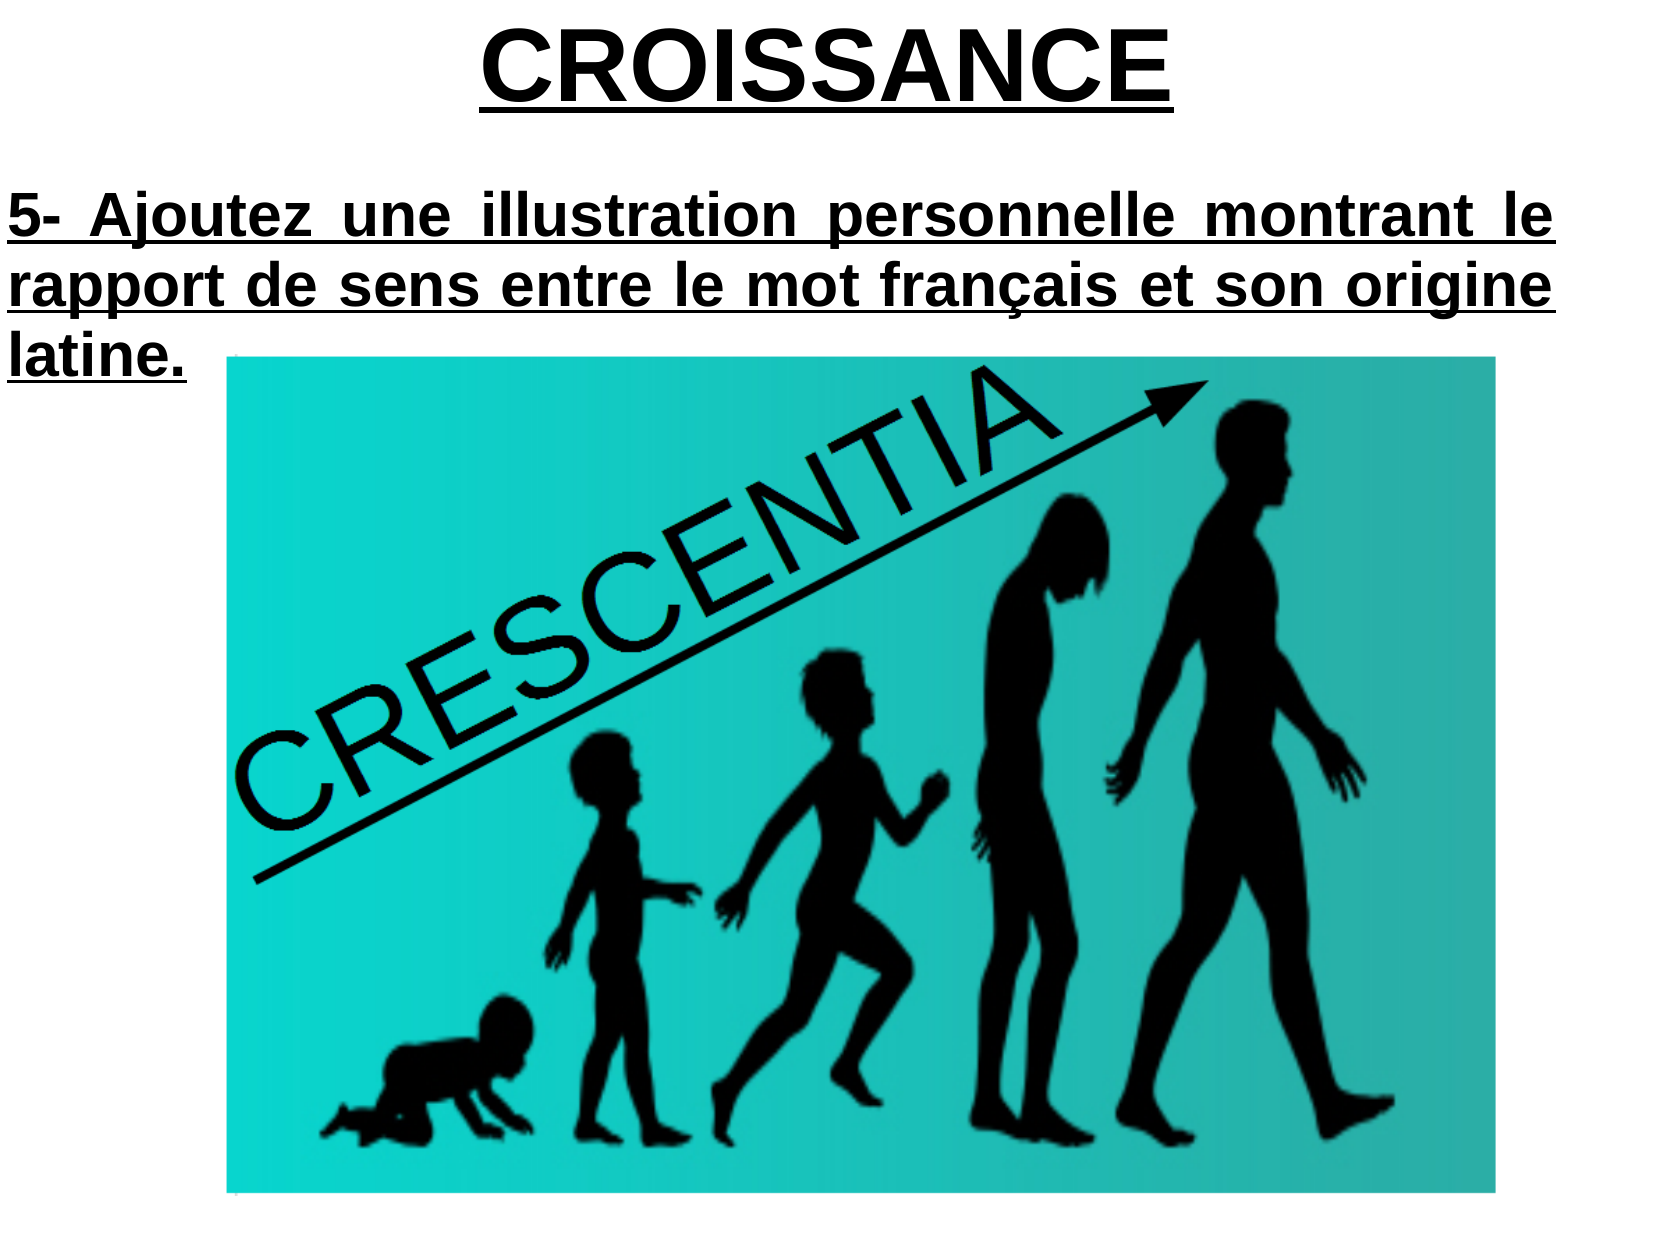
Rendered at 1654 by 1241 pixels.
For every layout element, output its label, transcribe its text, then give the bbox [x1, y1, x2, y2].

text_box 5- Ajoutez une illustration personnelle montrant le rapport de sens entre le mot français et son origine latine. [0, 172, 1571, 467]
picture [224, 354, 1500, 1196]
text_box CROISSANCE [0, 0, 1654, 243]
